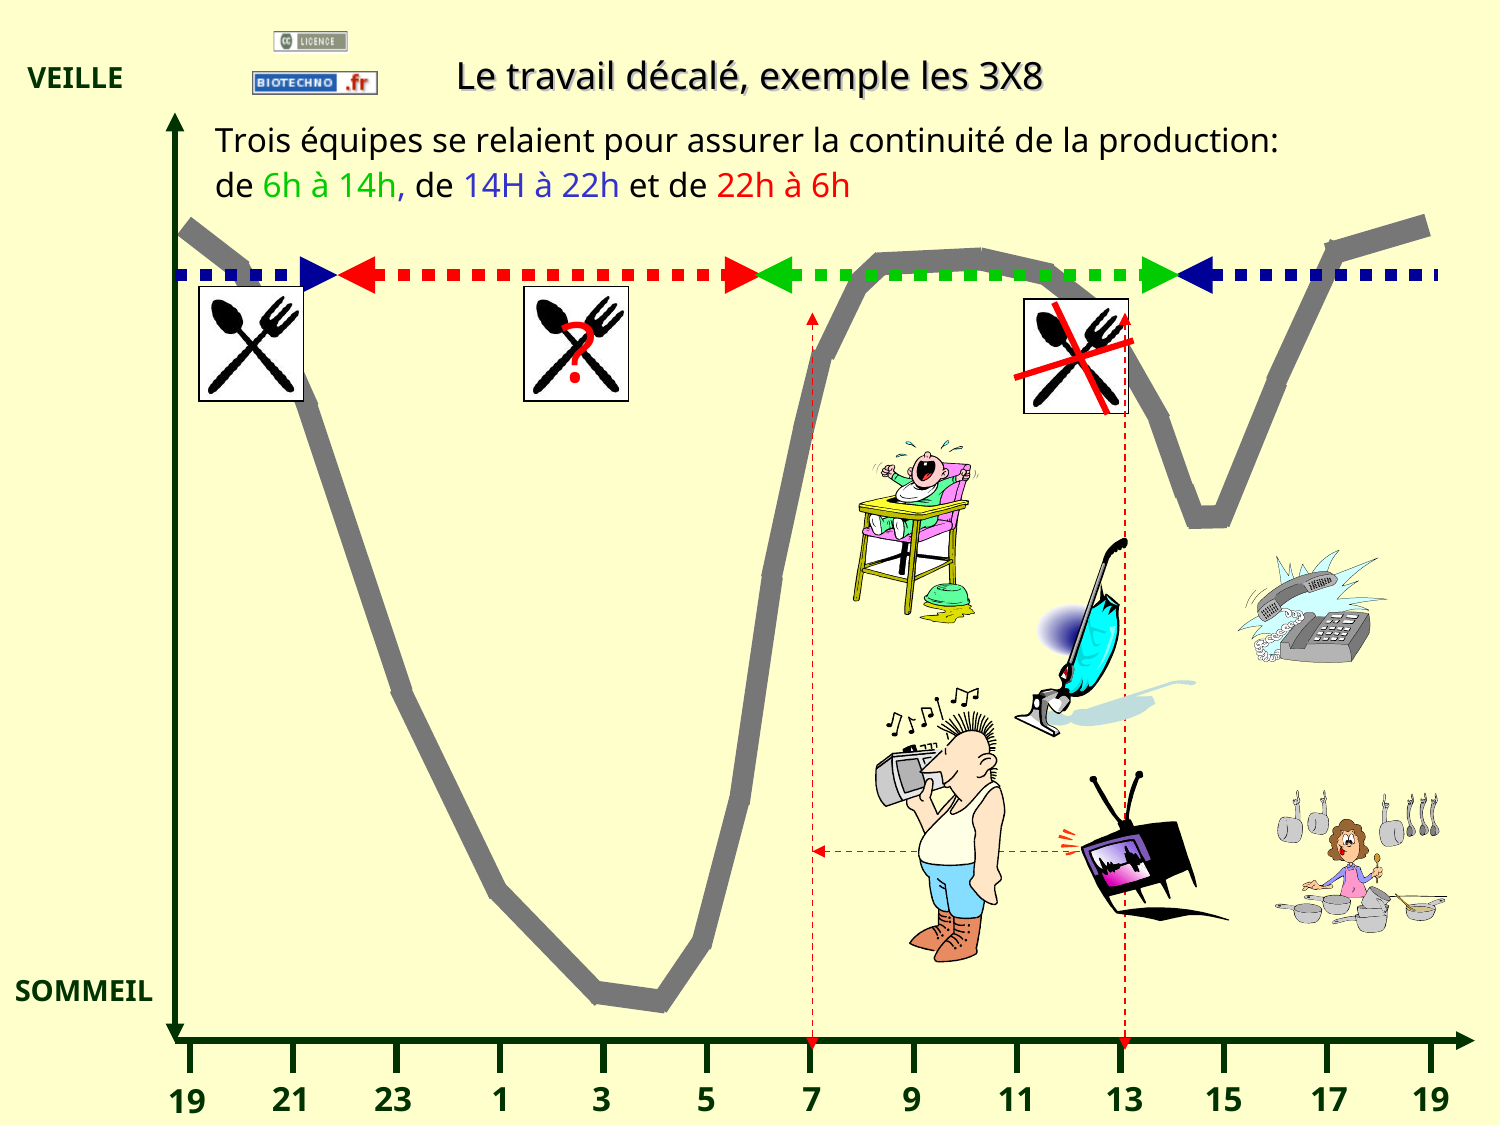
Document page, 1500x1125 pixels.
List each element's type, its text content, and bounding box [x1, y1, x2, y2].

picture [252, 71, 378, 95]
text_box 23 [359, 1068, 447, 1125]
text_box VEILLE [12, 50, 163, 106]
text_box 21 [257, 1068, 345, 1125]
text_box [294, 247, 1096, 1014]
picture [1025, 299, 1128, 370]
picture [1237, 549, 1388, 663]
text_box 19 [1396, 1068, 1485, 1125]
text_box 17 [1295, 1068, 1383, 1125]
picture [200, 287, 303, 400]
text_box 5 [682, 1068, 770, 1125]
text_box 3 [577, 1068, 665, 1125]
text_box [178, 216, 262, 286]
text_box Trois équipes se relaient pour assurer la continuité de la production: de 6h à 14h, de 14H à 22h et de 22h à 6h [200, 112, 1476, 213]
text_box 19 [153, 1069, 241, 1125]
text_box ? [497, 285, 661, 415]
picture [1050, 762, 1450, 934]
text_box 1 [476, 1068, 565, 1125]
text_box 9 [887, 1068, 976, 1125]
text_box 15 [1189, 1068, 1278, 1125]
text_box 11 [982, 1068, 1071, 1125]
picture [1012, 537, 1199, 738]
text_box [1129, 213, 1431, 530]
picture [875, 687, 1006, 963]
text_box SOMMEIL [0, 962, 213, 1018]
text_box Le travail décalé, exemple les 3X8 [112, 24, 1388, 126]
text_box 7 [787, 1068, 876, 1125]
picture [273, 31, 349, 54]
picture [1086, 346, 1128, 413]
picture [849, 437, 982, 625]
picture [1025, 362, 1103, 413]
text_box 13 [1090, 1068, 1179, 1125]
